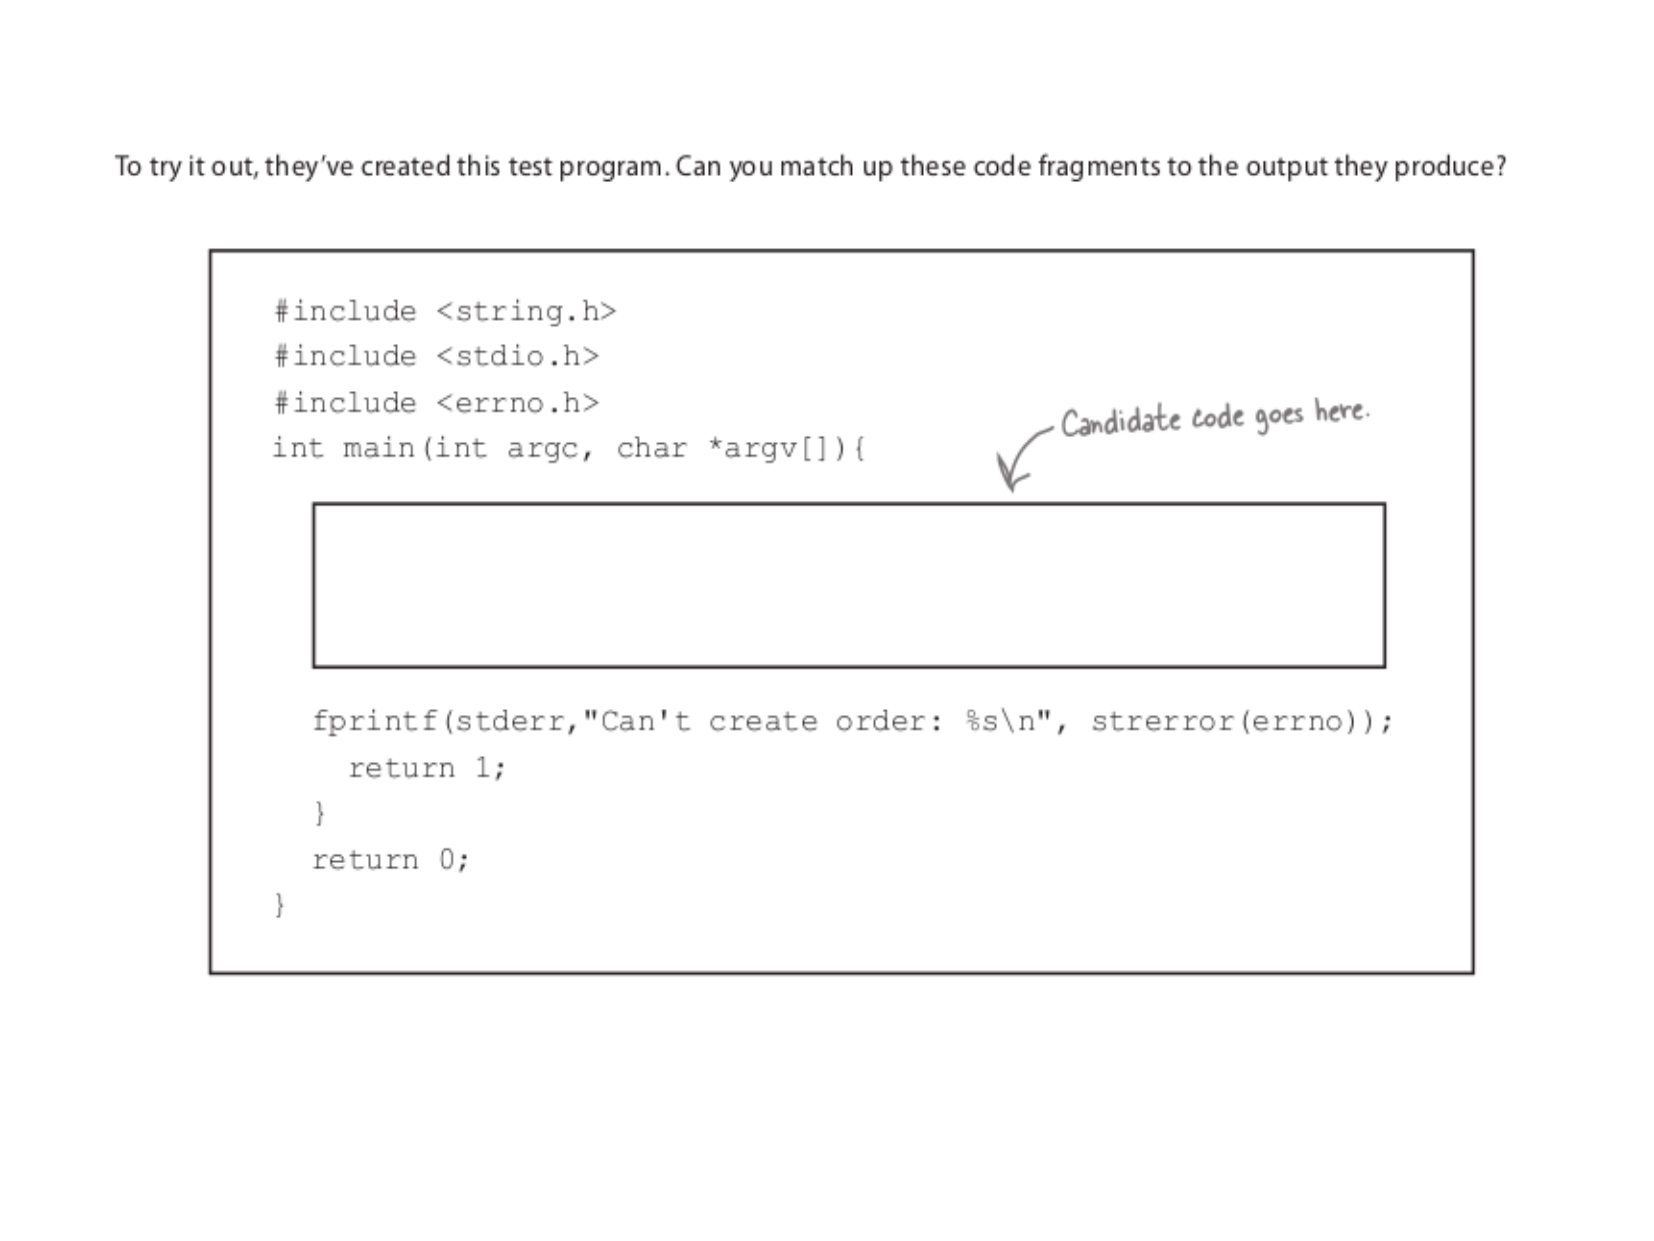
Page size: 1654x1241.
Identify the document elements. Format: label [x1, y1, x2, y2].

picture [106, 129, 1548, 1016]
